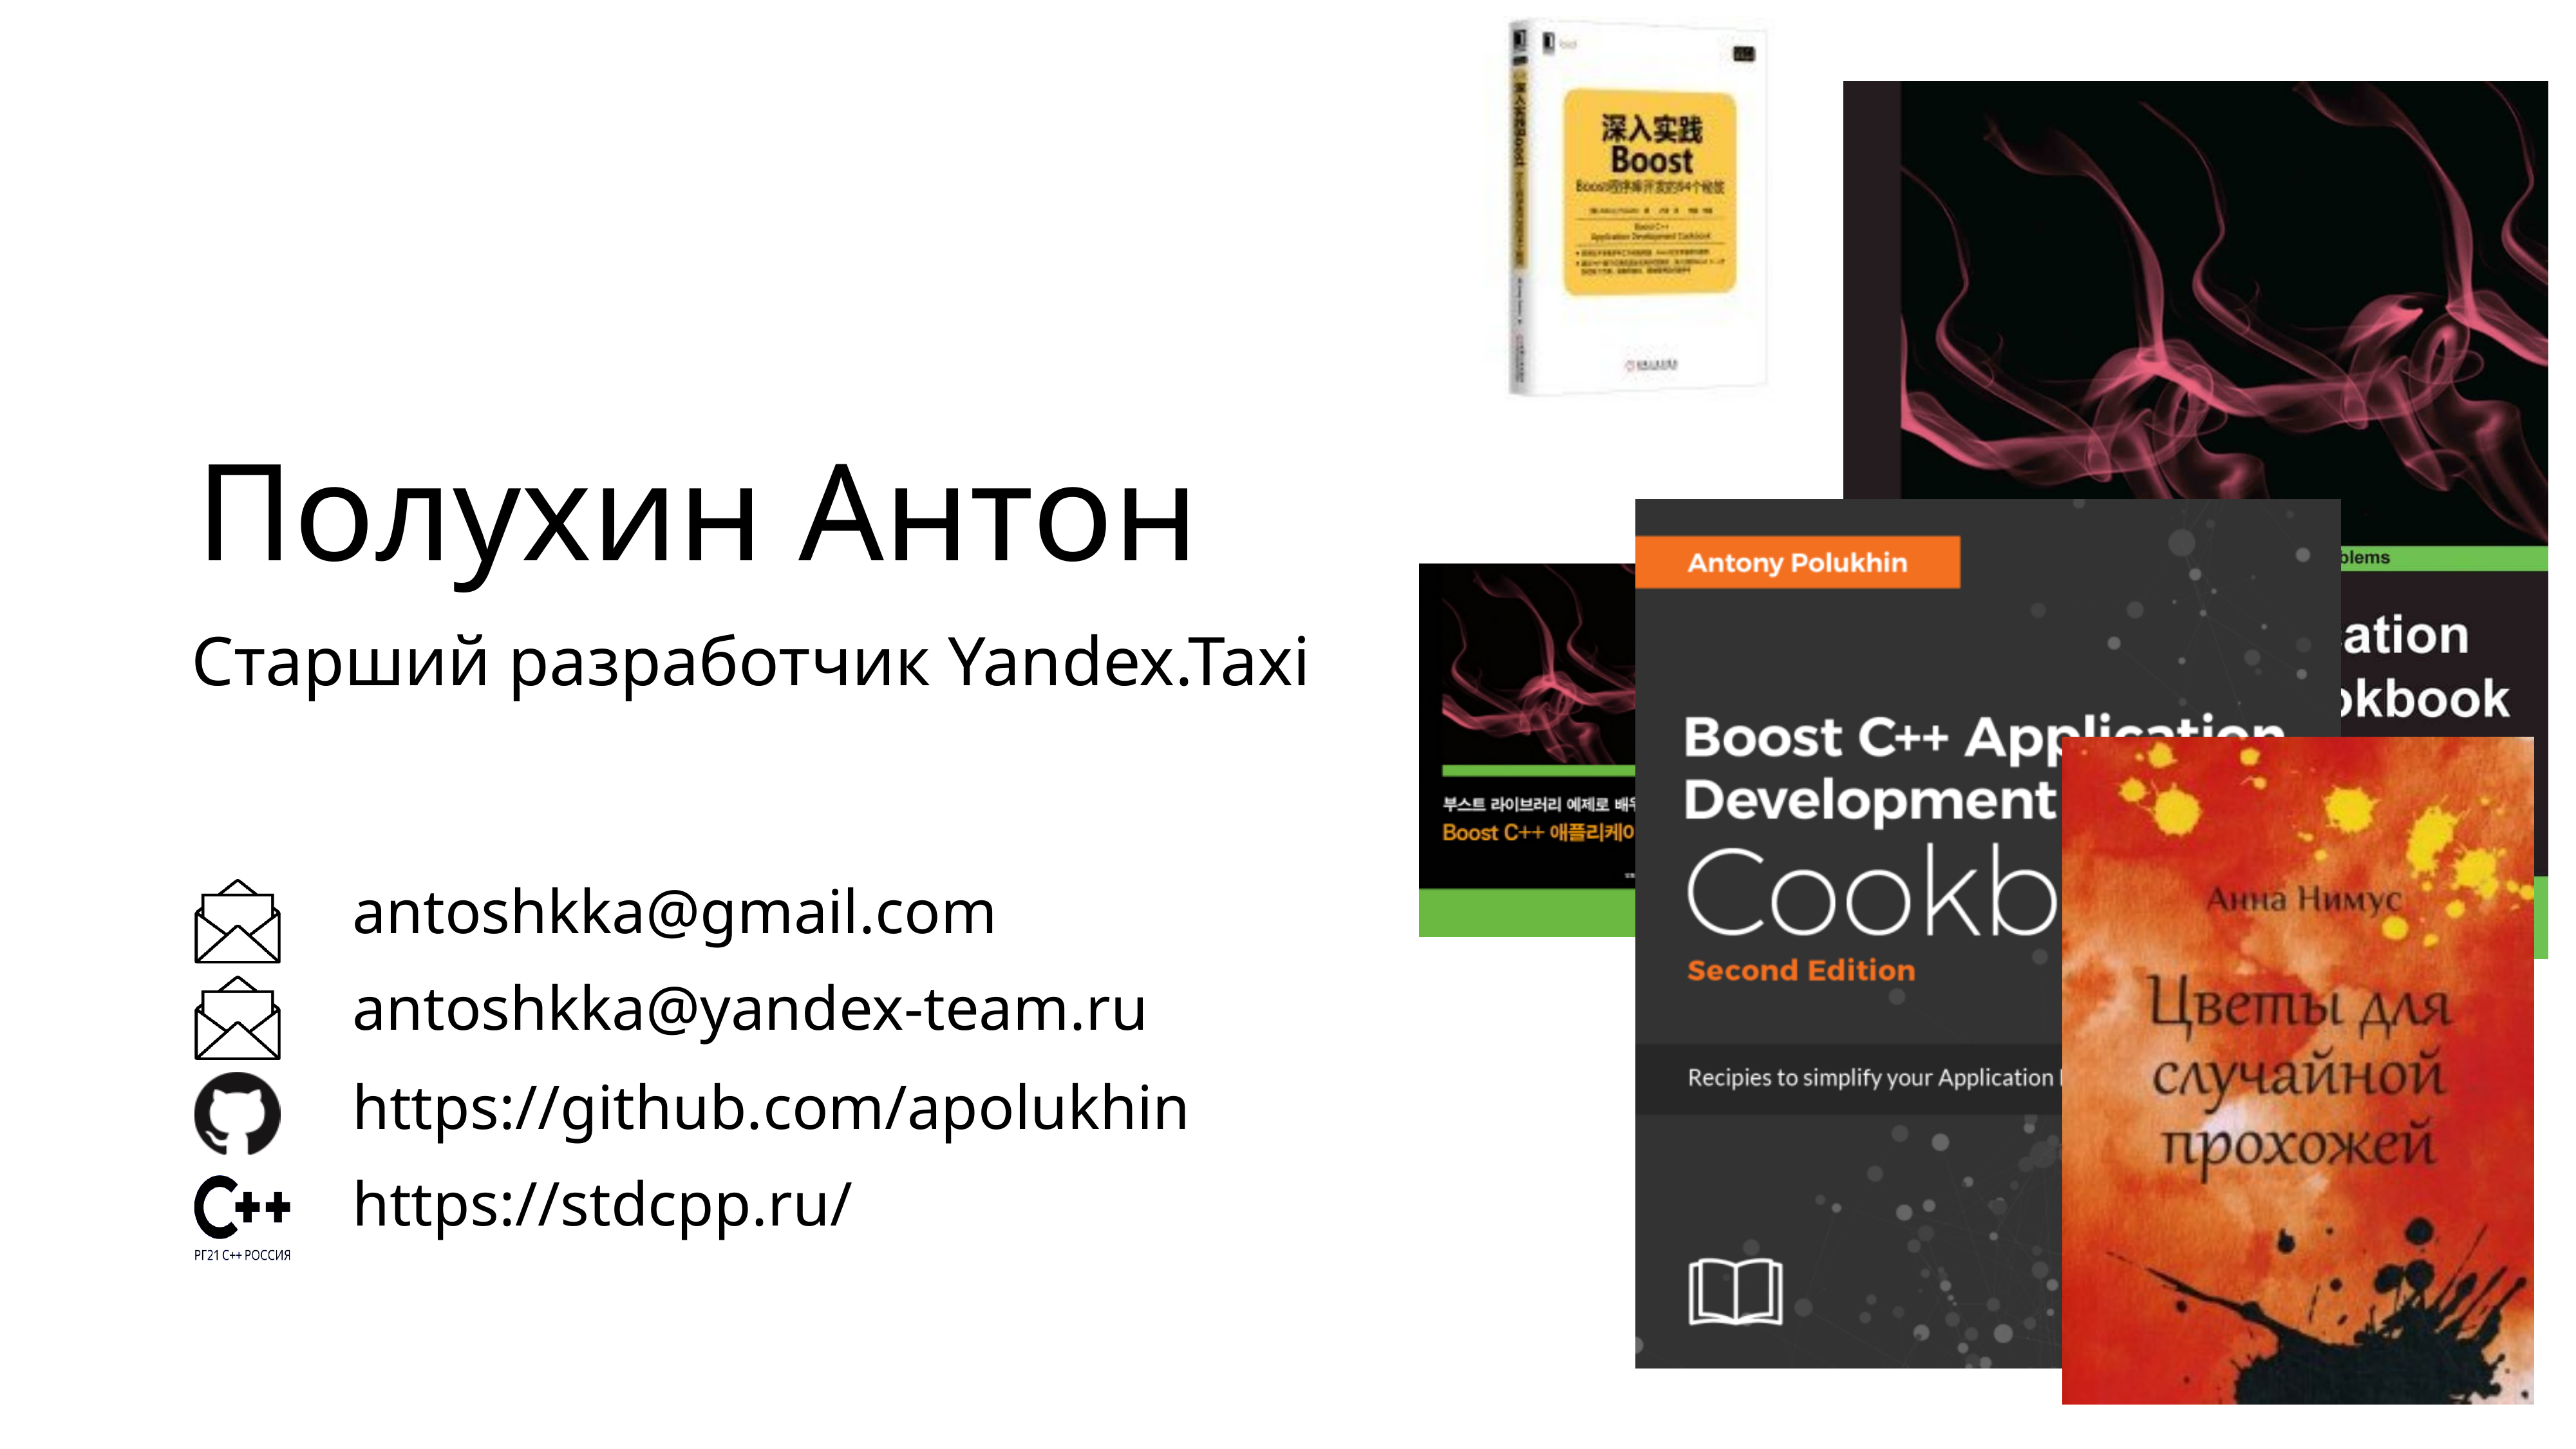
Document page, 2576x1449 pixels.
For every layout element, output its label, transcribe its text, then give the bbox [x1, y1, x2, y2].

title Полухин Антон [187, 440, 1824, 619]
picture [1419, 81, 2548, 1405]
list https://github.com/apolukhin [343, 1077, 1387, 1144]
list antoshkka@gmail.com [343, 881, 1387, 948]
picture [172, 1072, 312, 1287]
picture [194, 878, 281, 963]
picture [1447, 16, 1832, 402]
list antoshkka@yandex-team.ru [343, 980, 1387, 1042]
picture [194, 975, 281, 1060]
list Старший разработчик Yandex.Taxi [190, 618, 1824, 788]
list https://stdcpp.ru/ [343, 1173, 1387, 1240]
